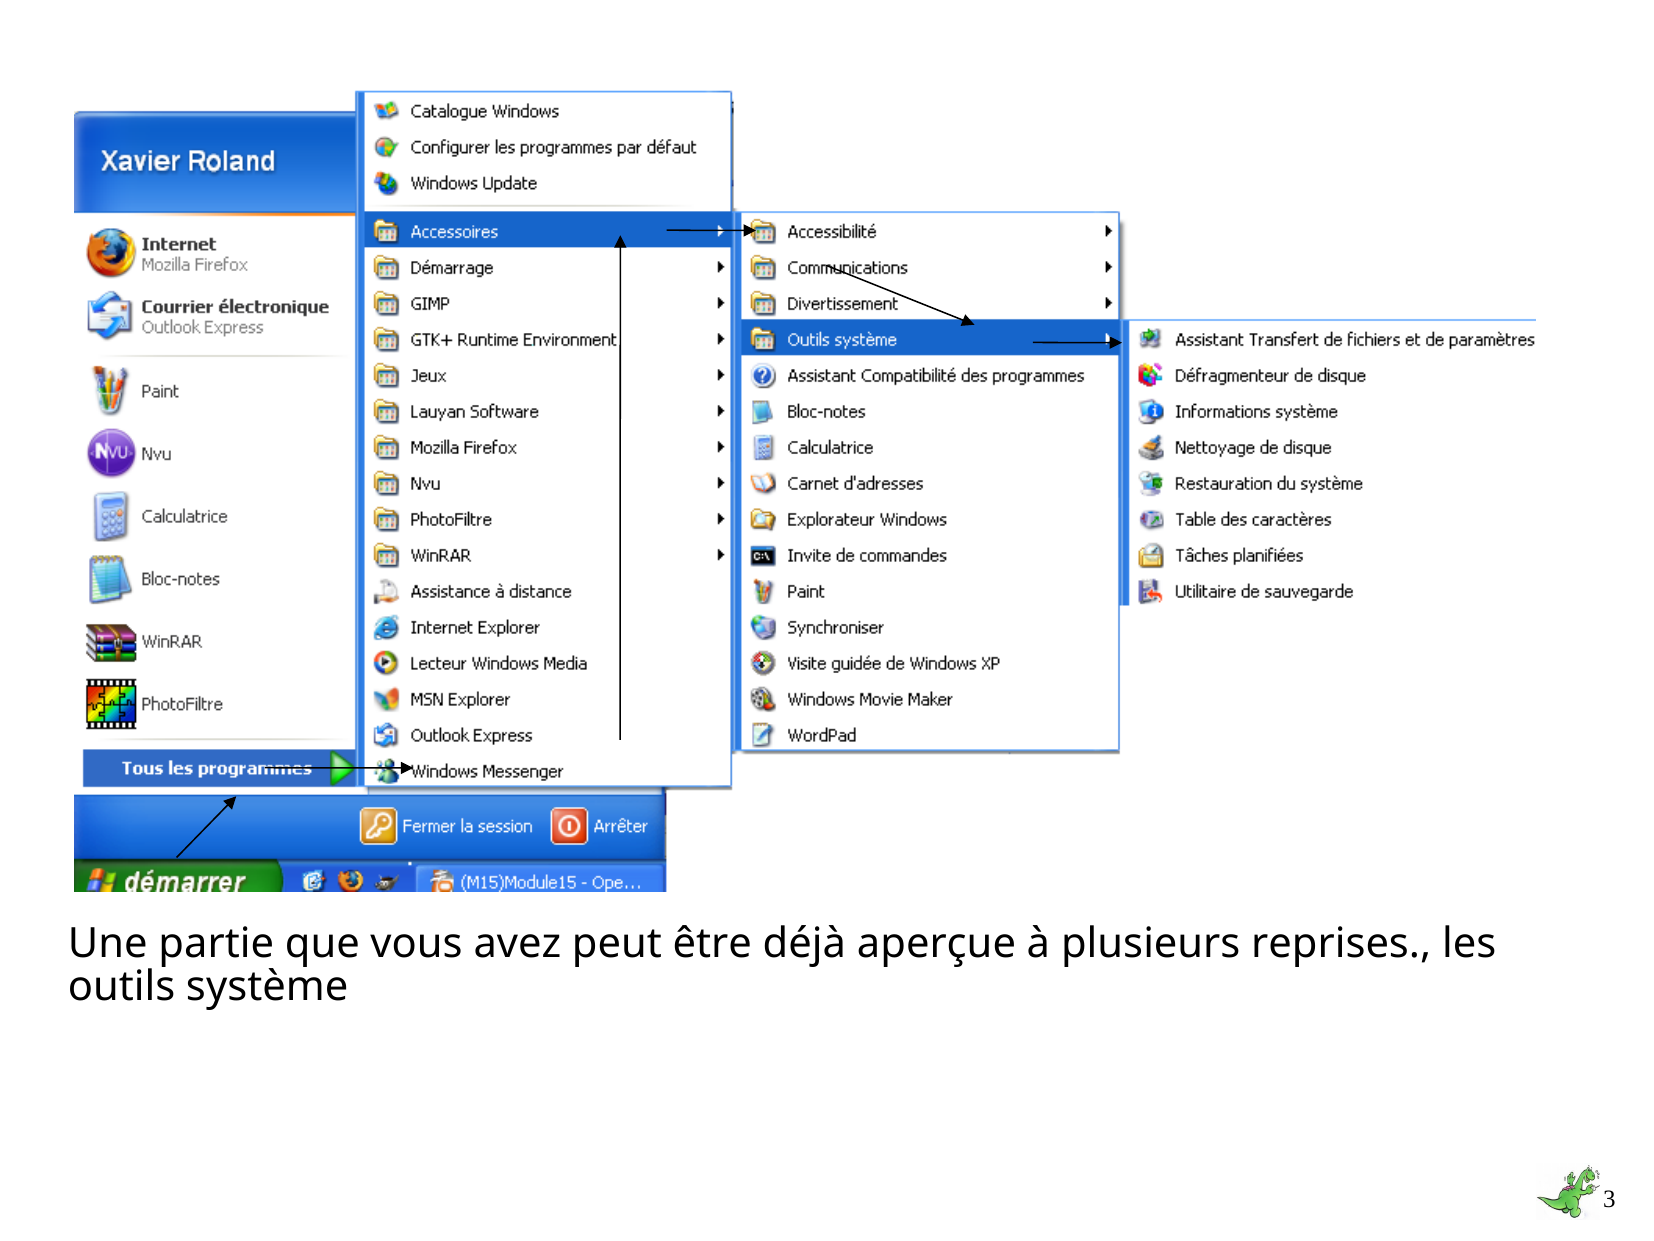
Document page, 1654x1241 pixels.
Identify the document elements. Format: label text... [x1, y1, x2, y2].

picture [1536, 1163, 1600, 1220]
picture [74, 88, 1536, 892]
text_box Une partie que vous avez peut être déjà aperçue à plusieurs reprises., les outils système [53, 933, 1589, 1052]
text_box 3 [1603, 1186, 1632, 1213]
